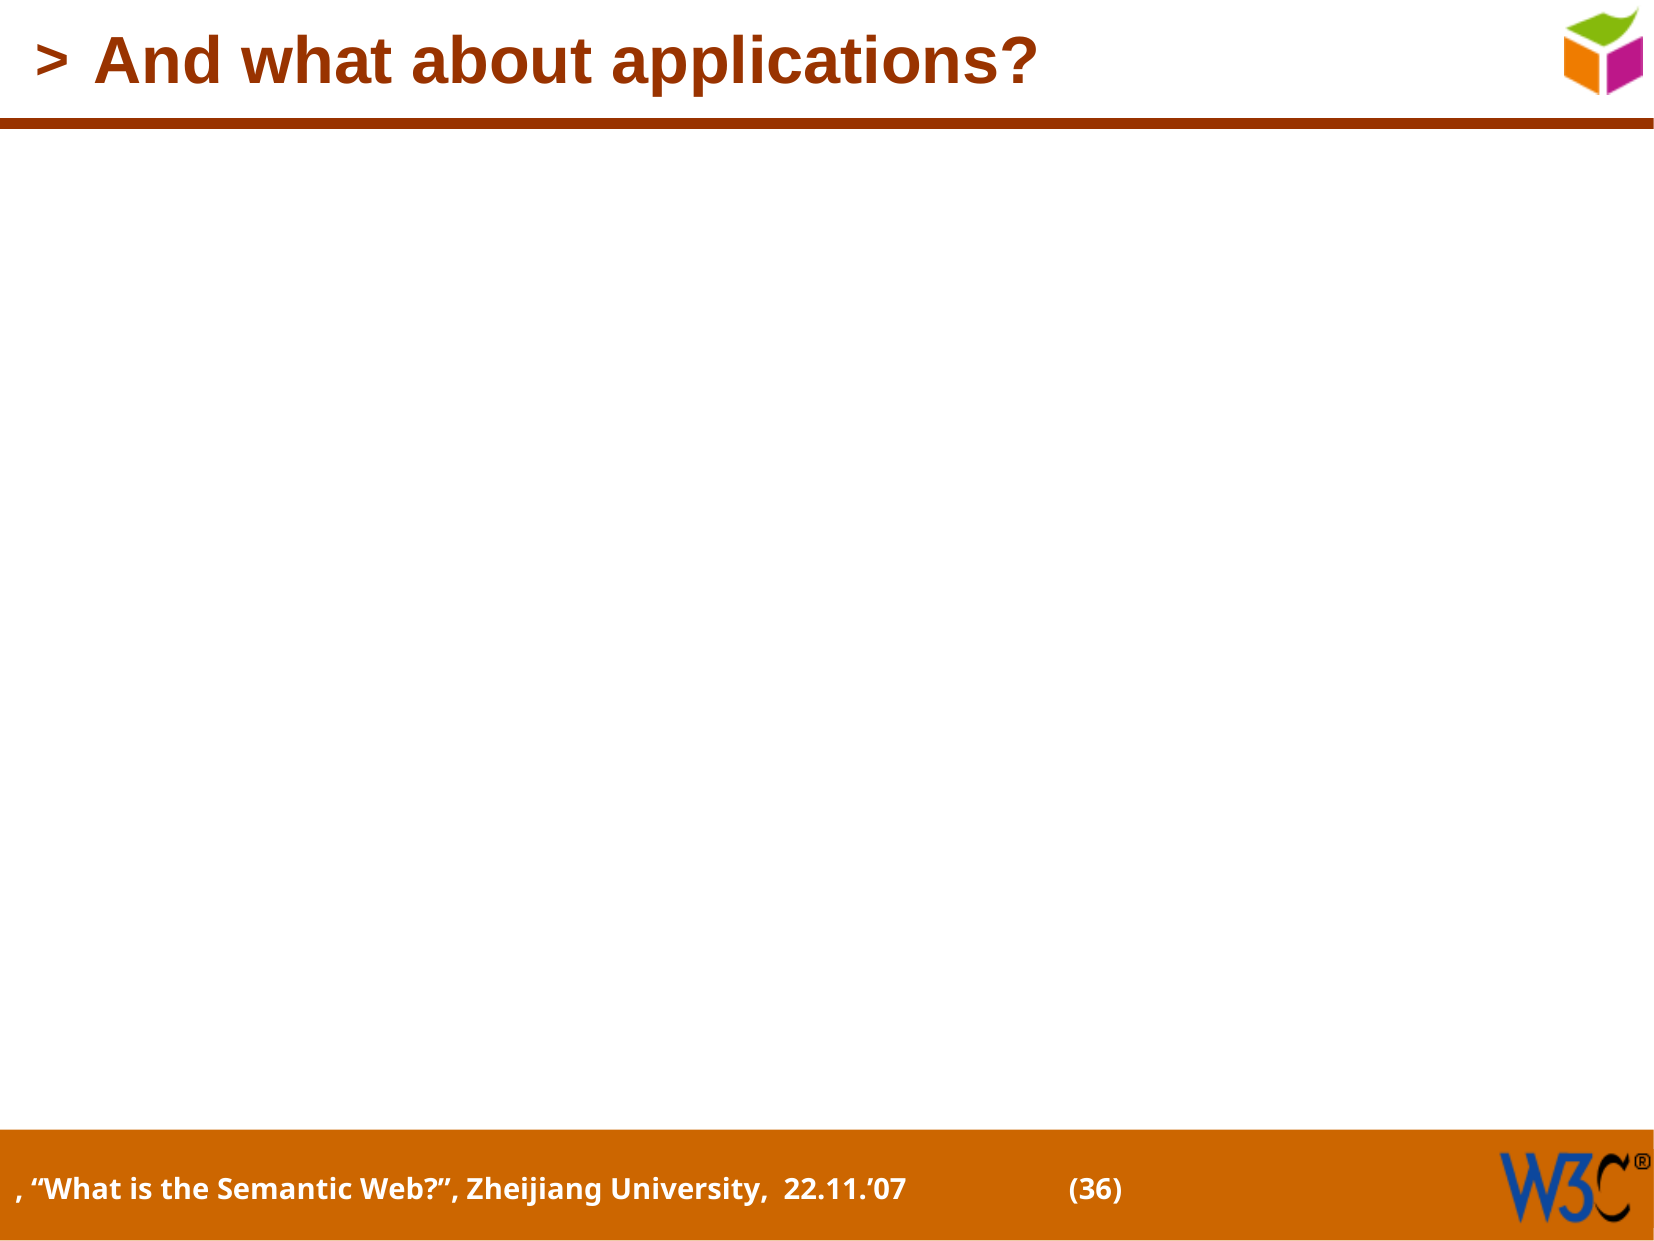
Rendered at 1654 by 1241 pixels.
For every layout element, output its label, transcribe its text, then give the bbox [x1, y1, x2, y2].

picture [1495, 1149, 1654, 1228]
picture [1564, 5, 1643, 95]
title And what about applications? [93, 0, 1493, 119]
